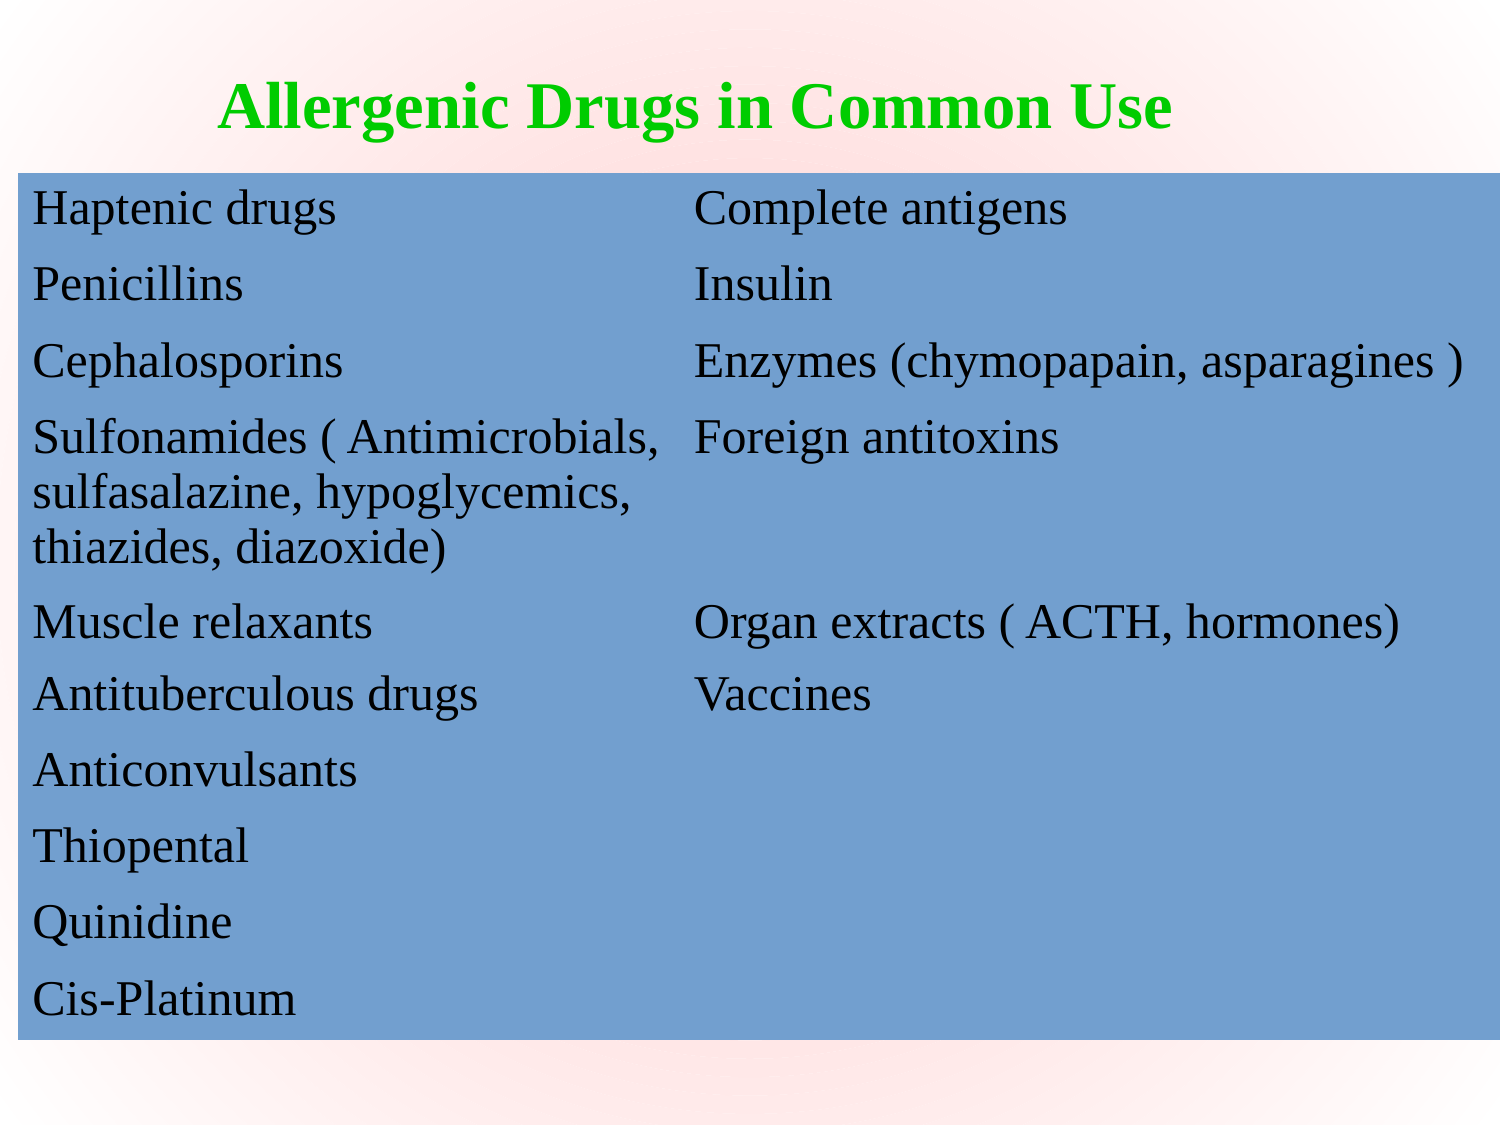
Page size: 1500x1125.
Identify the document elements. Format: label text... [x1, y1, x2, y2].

table_cell Antituberculous drugs [18, 658, 679, 734]
table_cell Organ extracts ( ACTH, hormones) [679, 586, 1500, 658]
table_header Haptenic drugs [18, 173, 679, 249]
table_cell Sulfonamides ( Antimicrobials, sulfasalazine, hypoglycemics, thiazides, diazoxide) [18, 402, 679, 586]
table_cell Quinidine [18, 887, 679, 963]
table_cell Thiopental [18, 811, 679, 887]
table_cell Insulin [679, 249, 1500, 325]
table_cell Cephalosporins [18, 325, 679, 402]
text_box Allergenic Drugs in Common Use [64, 54, 1344, 150]
table_cell [679, 811, 1500, 887]
table_cell Foreign antitoxins [679, 402, 1500, 586]
table_cell Vaccines [679, 658, 1500, 734]
table_cell [679, 963, 1500, 1040]
table_cell Enzymes (chymopapain, asparagines ) [679, 325, 1500, 402]
table_cell [679, 887, 1500, 963]
table_cell Anticonvulsants [18, 734, 679, 811]
table_cell Cis-Platinum [18, 963, 679, 1040]
table_cell Muscle relaxants [18, 586, 679, 658]
table_cell [679, 734, 1500, 811]
table_header Complete antigens [679, 173, 1500, 249]
table_cell Penicillins [18, 249, 679, 325]
